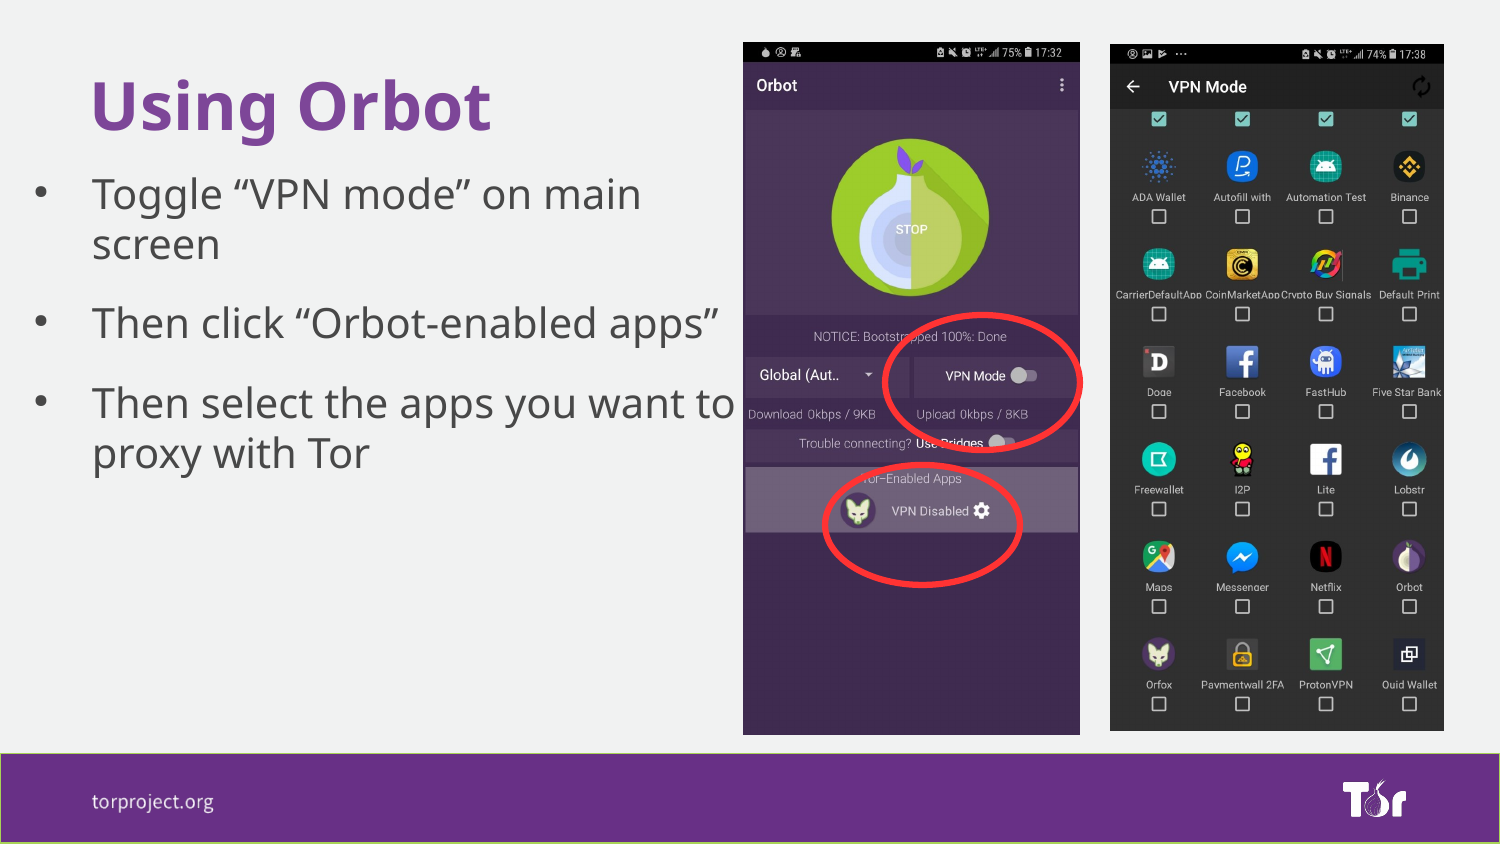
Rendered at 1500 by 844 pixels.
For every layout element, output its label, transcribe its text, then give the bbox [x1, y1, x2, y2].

picture [75, 780, 604, 821]
picture [889, 319, 1076, 446]
text_box Toggle “VPN mode” on main screen Then click “Orbot-enabled apps” Then select the apps you want to proxy with Tor [2, 160, 768, 700]
picture [1110, 44, 1444, 731]
text_box Using Orbot [74, 33, 1425, 174]
picture [1343, 778, 1406, 817]
picture [743, 174, 1080, 735]
